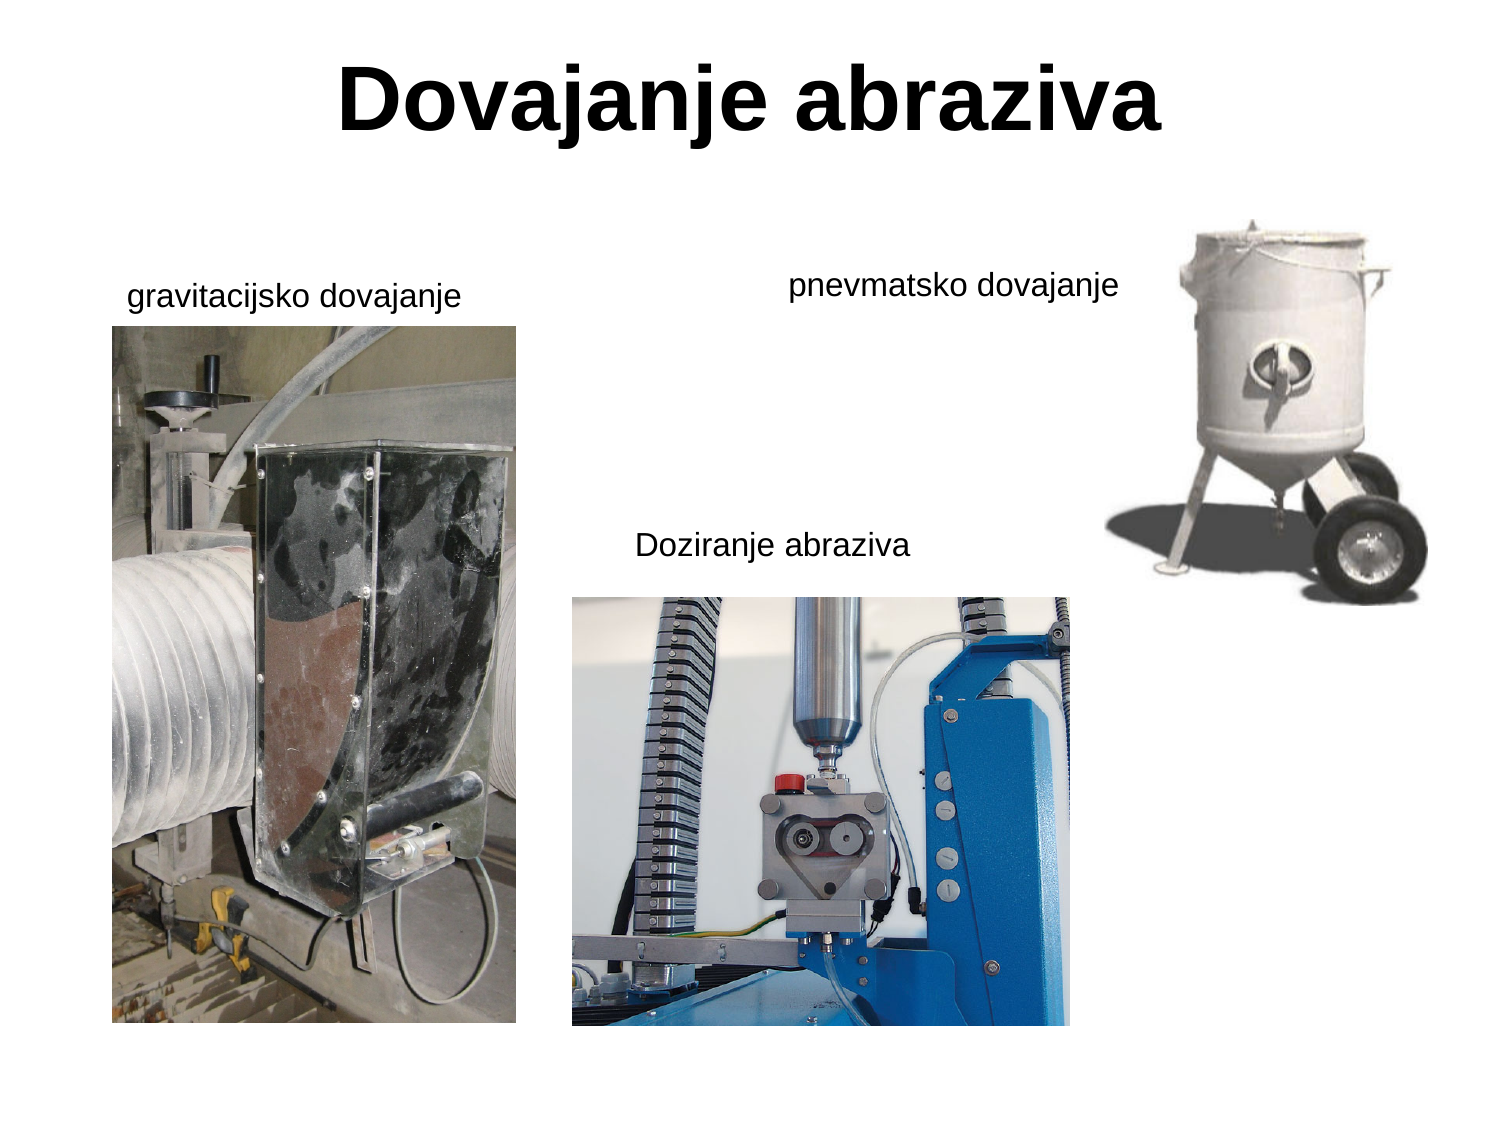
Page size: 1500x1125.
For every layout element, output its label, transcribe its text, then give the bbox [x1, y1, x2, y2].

text_box gravitacijsko dovajanje [112, 267, 514, 322]
picture [1104, 219, 1428, 606]
text_box Doziranje abraziva [620, 515, 1022, 571]
picture [112, 326, 516, 1023]
text_box pnevmatsko dovajanje [773, 255, 1176, 311]
picture [572, 597, 1070, 1027]
title Dovajanje abraziva [112, 0, 1388, 188]
